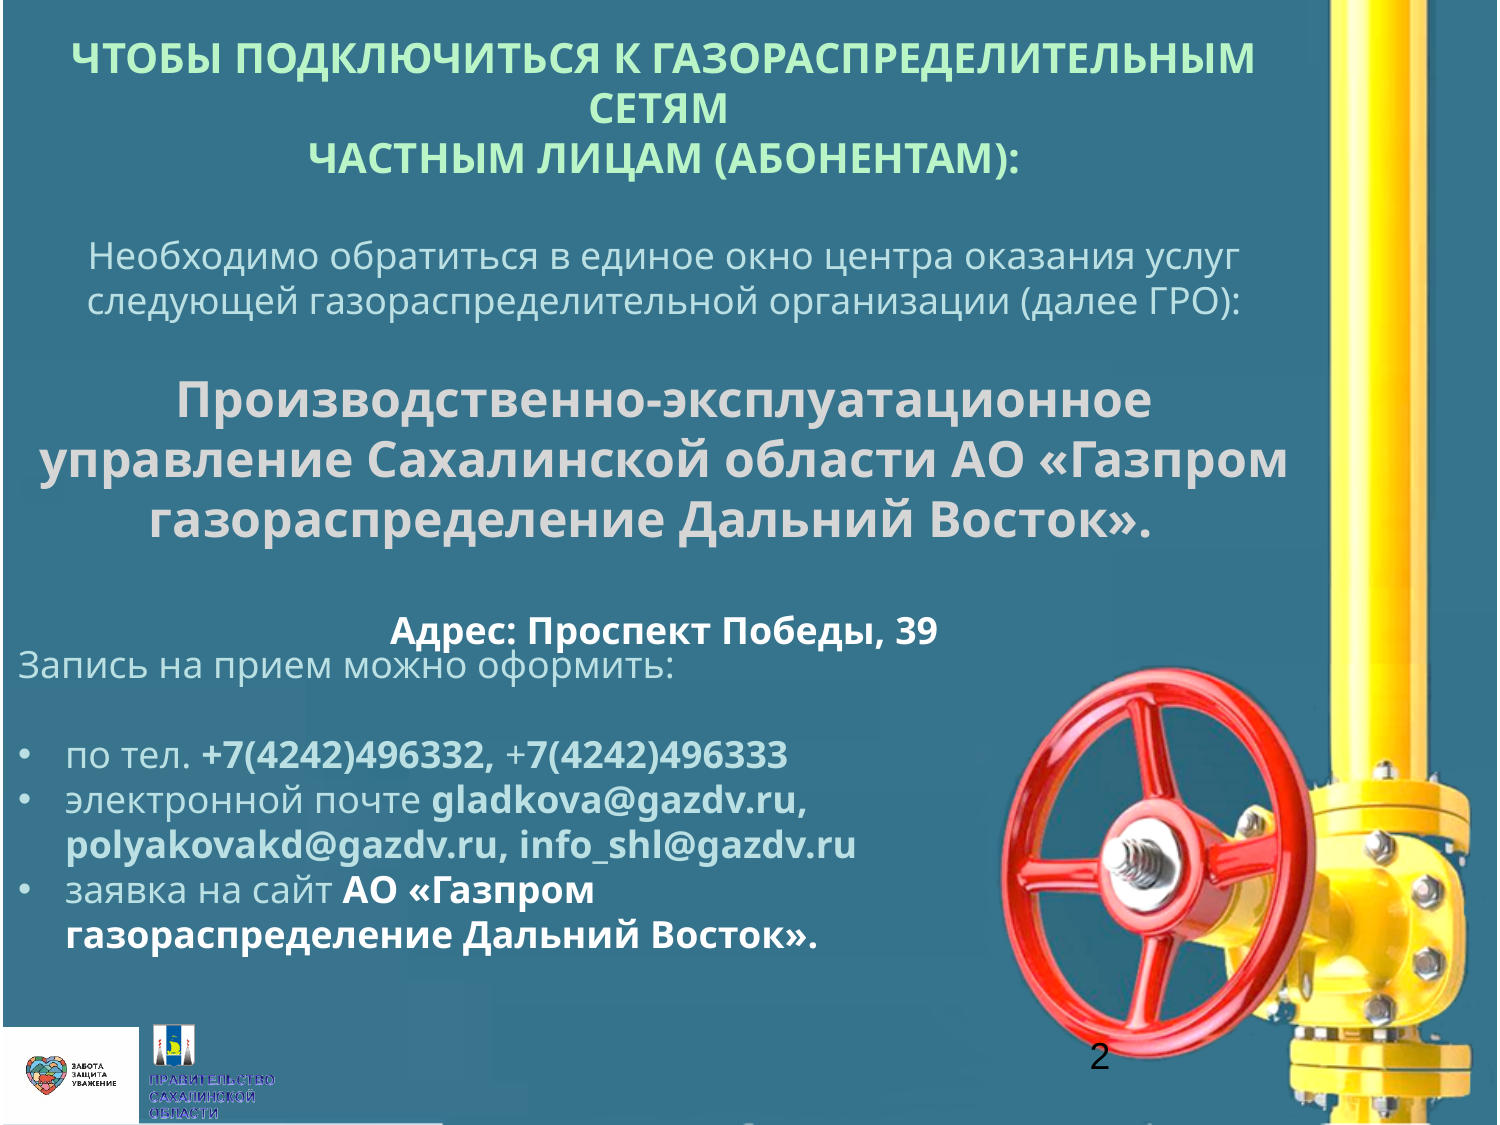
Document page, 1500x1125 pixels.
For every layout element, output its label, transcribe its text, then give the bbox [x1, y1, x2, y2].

picture [730, 622, 740, 633]
text_box Запись на прием можно оформить: по тел. +7(4242)496332, +7(4242)496333 электронной почте gladkova@gazdv.ru, polyakovakd@gazdv.ru, info_shl@gazdv.ru заявка на сайт АО «Газпром газораспределение Дальний Восток». [3, 633, 996, 993]
picture [756, 628, 765, 633]
picture [923, 621, 930, 630]
picture [585, 628, 594, 633]
picture [400, 623, 406, 633]
text_box ЧТОБЫ ПОДКЛЮЧИТЬСЯ К ГАЗОРАСПРЕДЕЛИТЕЛЬНЫМ СЕТЯМ ЧАСТНЫМ ЛИЦАМ (АБОНЕНТАМ): Необходимо обратиться в единое окно центра оказания услуг следующей газораспределительной организации (далее ГРО): Производственно-эксплуатационное управление Сахалинской области АО «Газпром газораспределение Дальний Восток». Адрес: Проспект Победы, 39 [0, 24, 1329, 605]
picture [535, 622, 545, 633]
text_box <номер> [1074, 1024, 1425, 1103]
picture [3, 0, 1497, 1125]
